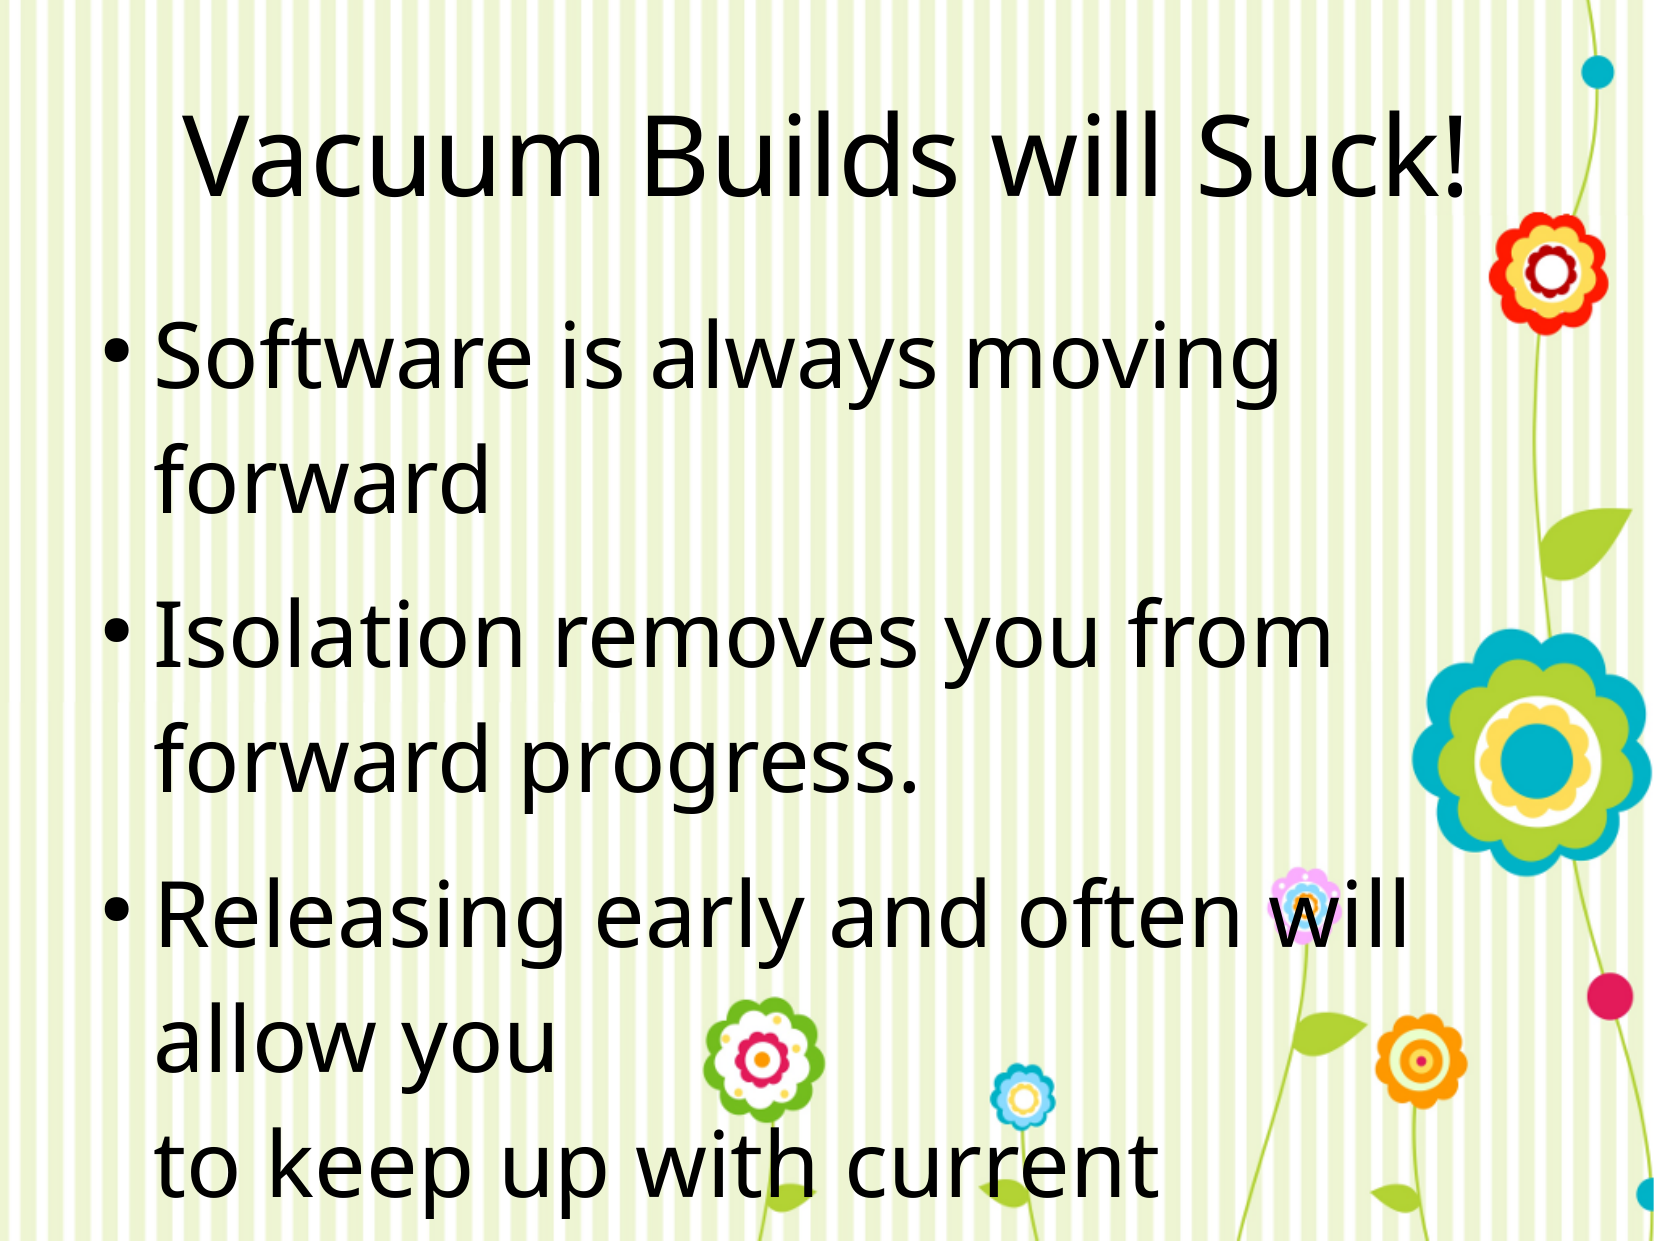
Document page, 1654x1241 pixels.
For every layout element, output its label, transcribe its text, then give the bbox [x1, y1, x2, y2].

title Vacuum Builds will Suck! [82, 56, 1571, 250]
list Software is always moving forward Isolation removes you from forward progress. Releasing early and often will allow you to keep up with current technologies. [82, 290, 1571, 1186]
picture [0, 0, 1654, 1241]
